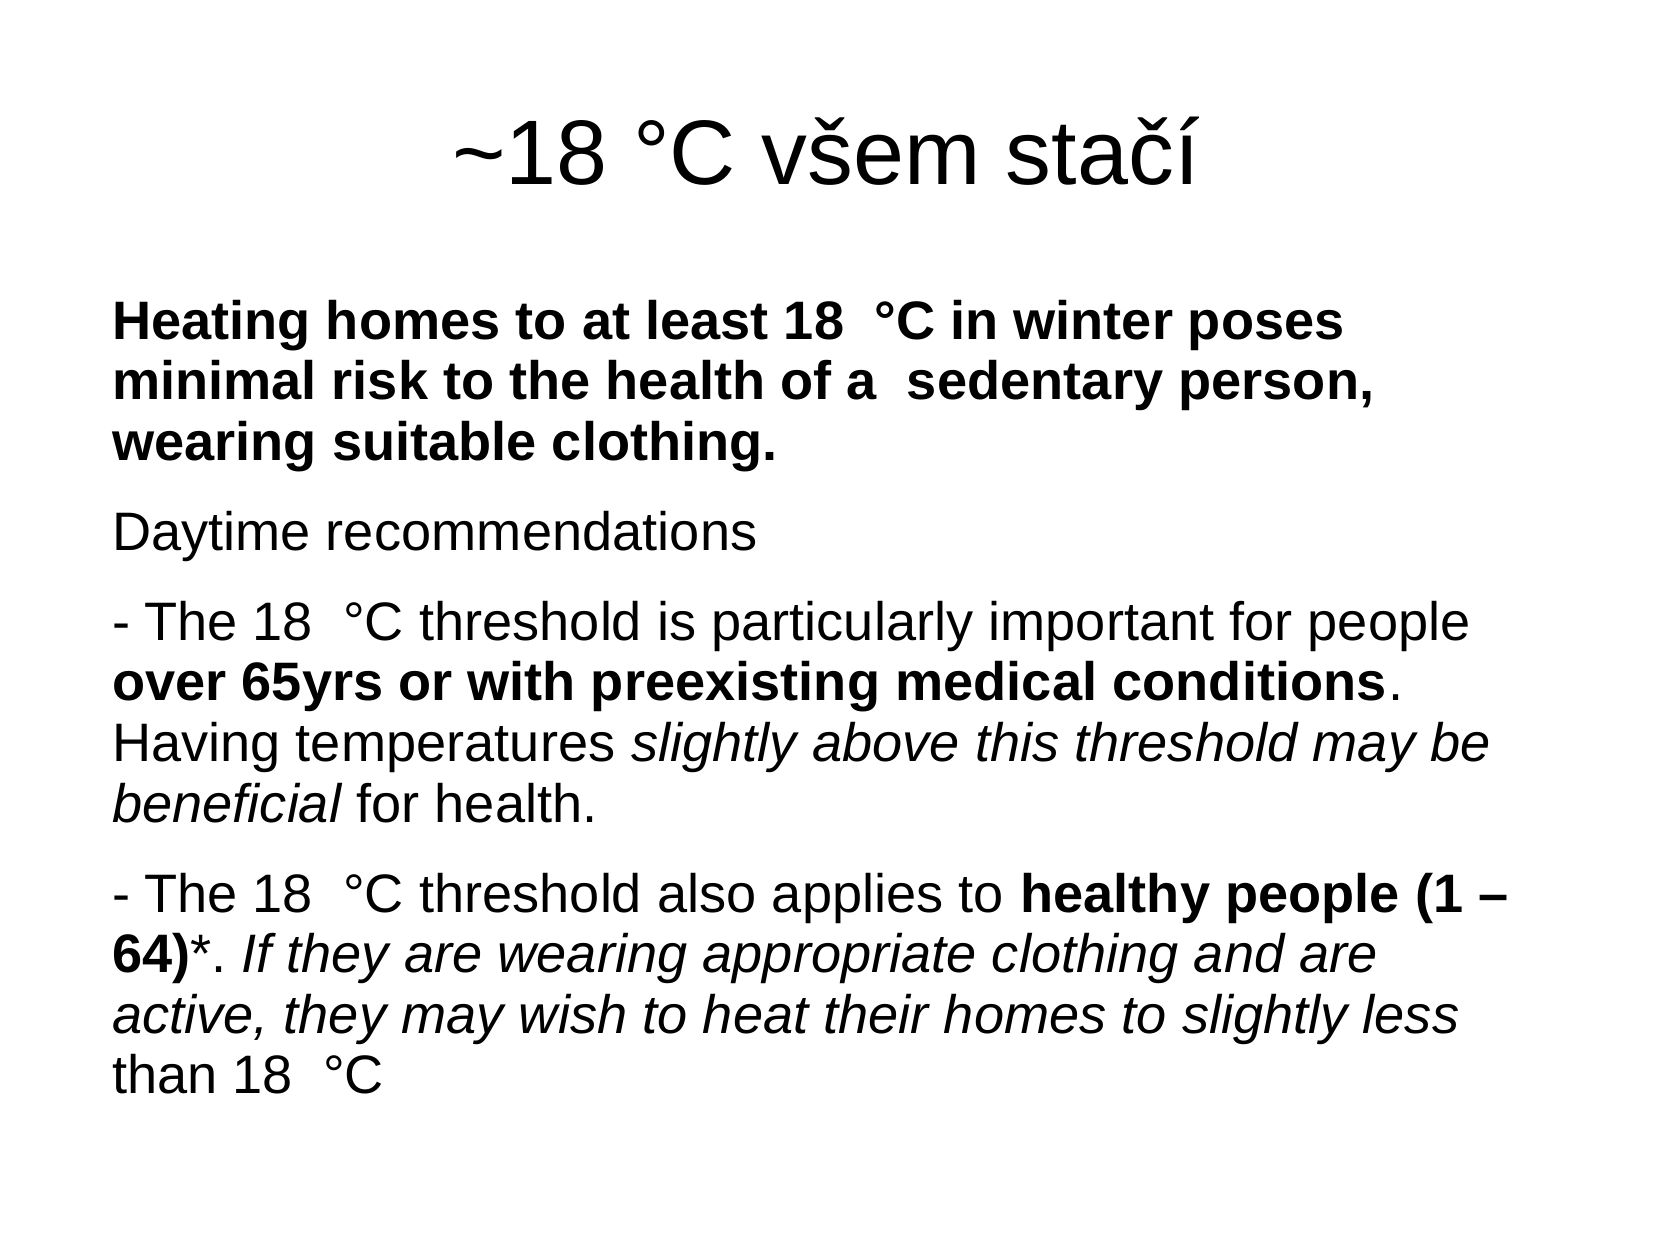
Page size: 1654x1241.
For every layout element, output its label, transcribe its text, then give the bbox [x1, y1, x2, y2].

list Heating homes to at least 18 °C in winter poses minimal risk to the health of a sedentary person, wearing suitable clothing. Daytime recommendations - The 18 °C threshold is particularly important for people over 65yrs or with preexisting medical conditions. Having temperatures slightly above this threshold may be beneficial for health. - The 18 °C threshold also applies to healthy people (1 – 64)*. If they are wearing appropriate clothing and are active, they may wish to heat their homes to slightly less than 18 °C [82, 290, 1571, 1115]
title ~18 °C všem stačí [82, 49, 1571, 257]
